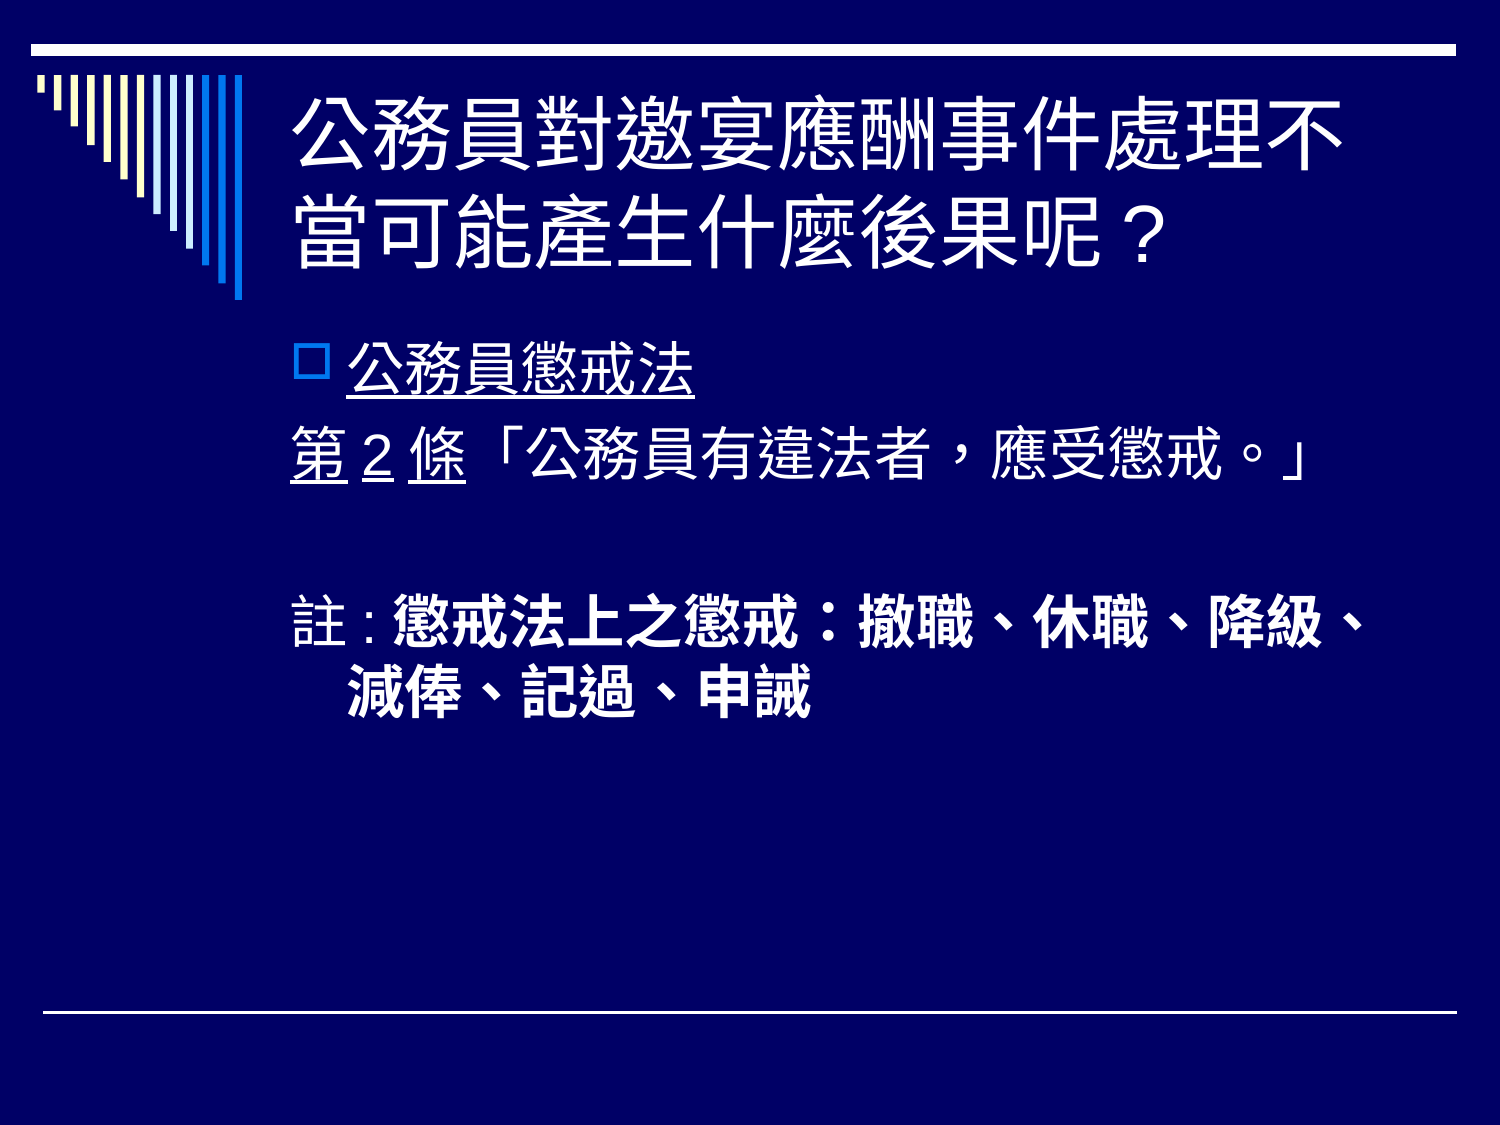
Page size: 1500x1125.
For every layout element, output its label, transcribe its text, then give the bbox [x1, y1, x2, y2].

list 公務員懲戒法 第2條「公務員有違法者，應受懲戒。」 註:懲戒法上之懲戒：撤職、休職、降級、減俸、記過、申誡 [274, 324, 1425, 1000]
title 公務員對邀宴應酬事件處理不當可能產生什麼後果呢? [274, 75, 1425, 288]
